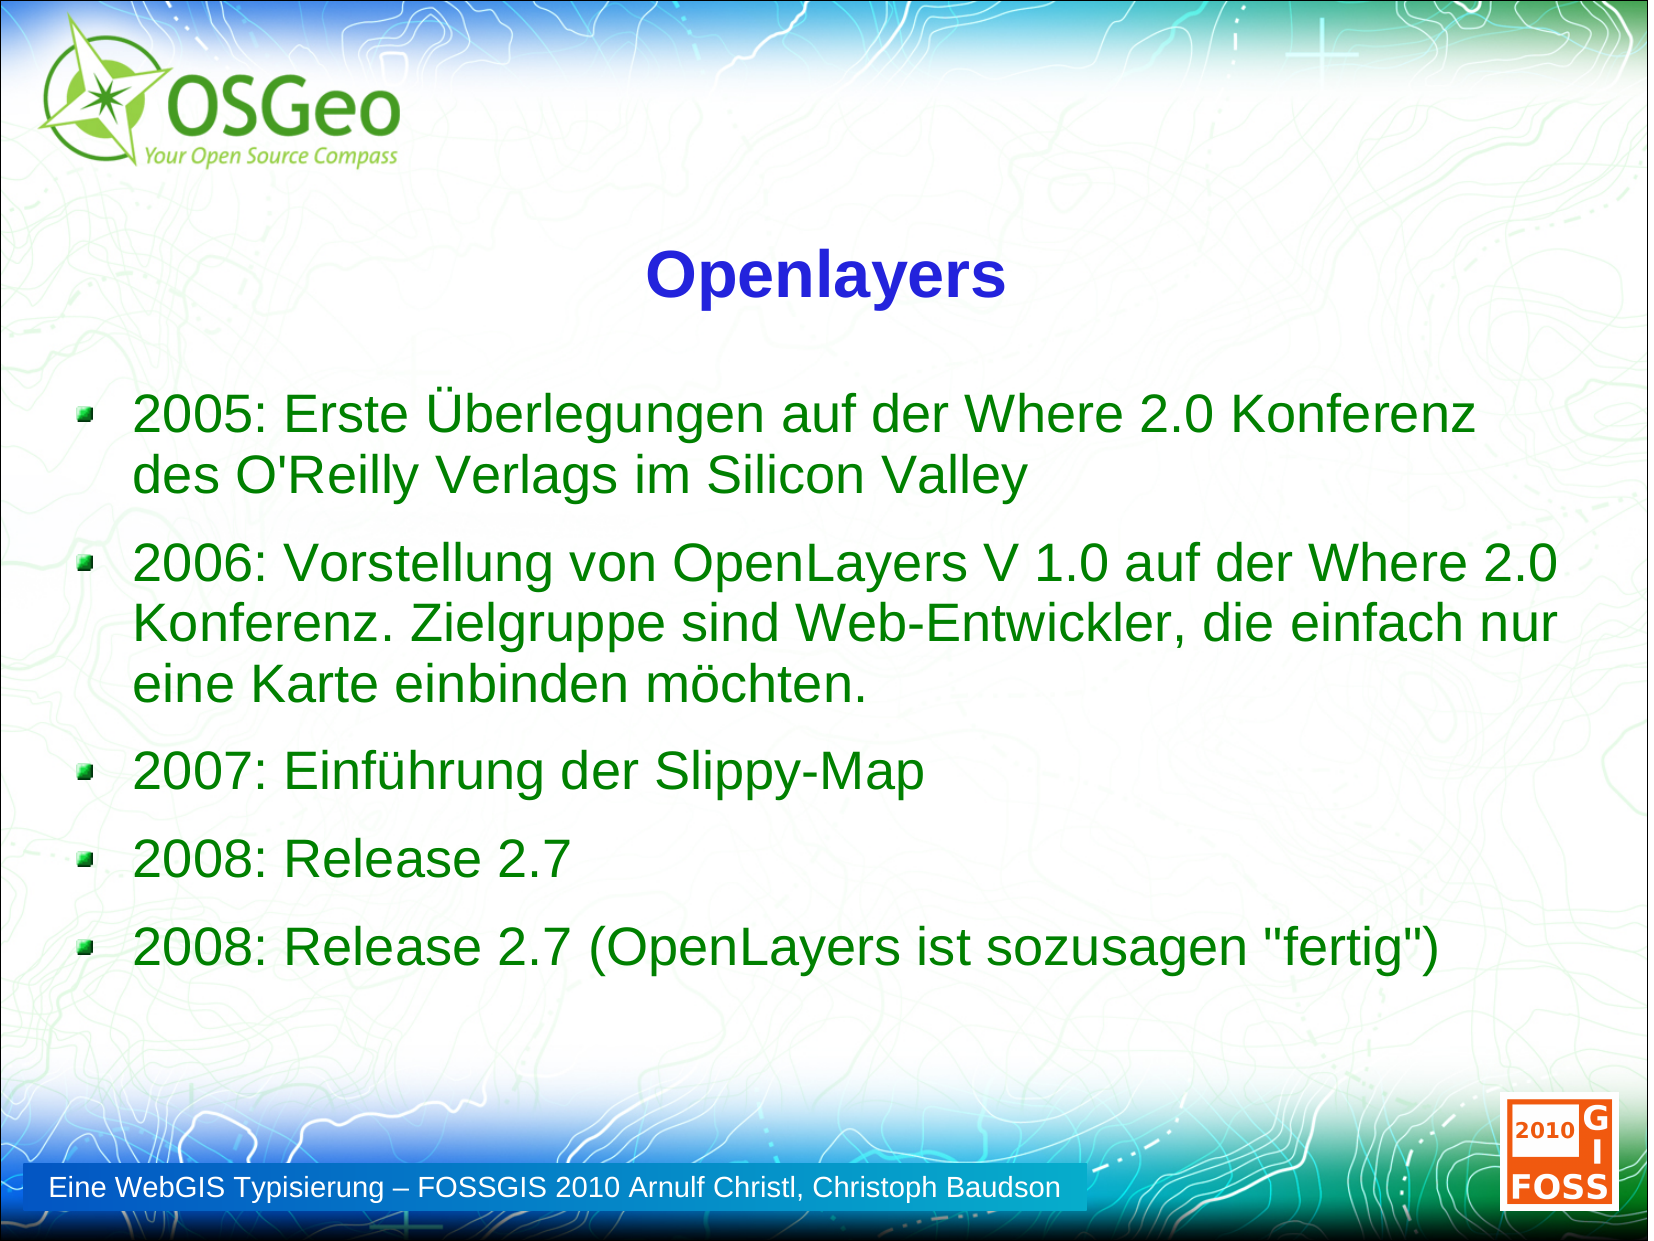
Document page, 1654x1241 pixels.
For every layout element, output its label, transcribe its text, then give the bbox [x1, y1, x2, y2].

title Openlayers [82, 200, 1571, 349]
picture [1, 1, 1647, 1240]
list 2005: Erste Überlegungen auf der Where 2.0 Konferenz des O'Reilly Verlags im Silicon Valley 2006: Vorstellung von OpenLayers V 1.0 auf der Where 2.0 Konferenz. Zielgruppe sind Web-Entwickler, die einfach nur eine Karte einbinden möchten. 2007: Einführung der Slippy-Map 2008: Release 2.7 2008: Release 2.7 (OpenLayers ist sozusagen "fertig") [76, 383, 1565, 1123]
